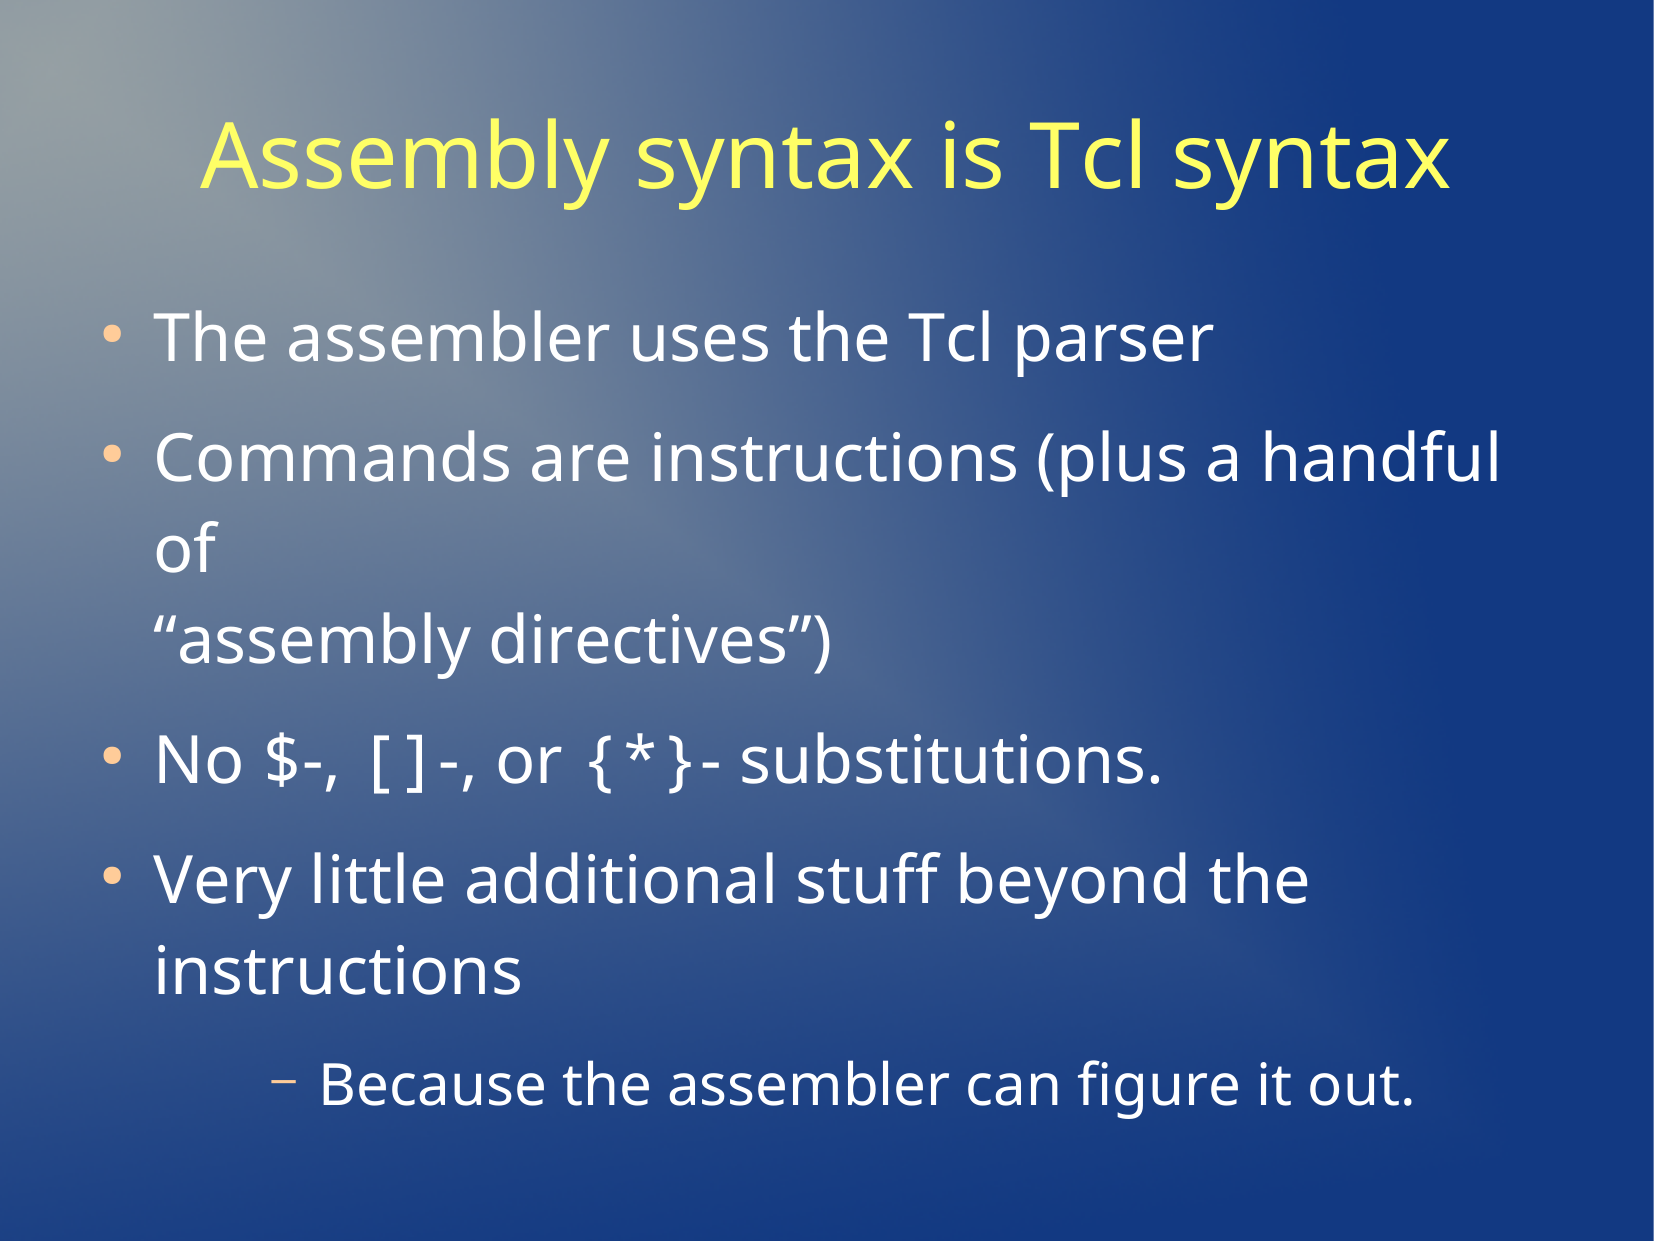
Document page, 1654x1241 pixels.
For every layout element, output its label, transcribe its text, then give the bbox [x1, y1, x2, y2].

list The assembler uses the Tcl parser Commands are instructions (plus a handful of “assembly directives”) No $-, []-, or {*}- substitutions. Very little additional stuff beyond the instructions Because the assembler can figure it out. [82, 290, 1571, 1094]
title Assembly syntax is Tcl syntax [82, 56, 1571, 250]
picture [0, 0, 1654, 1241]
